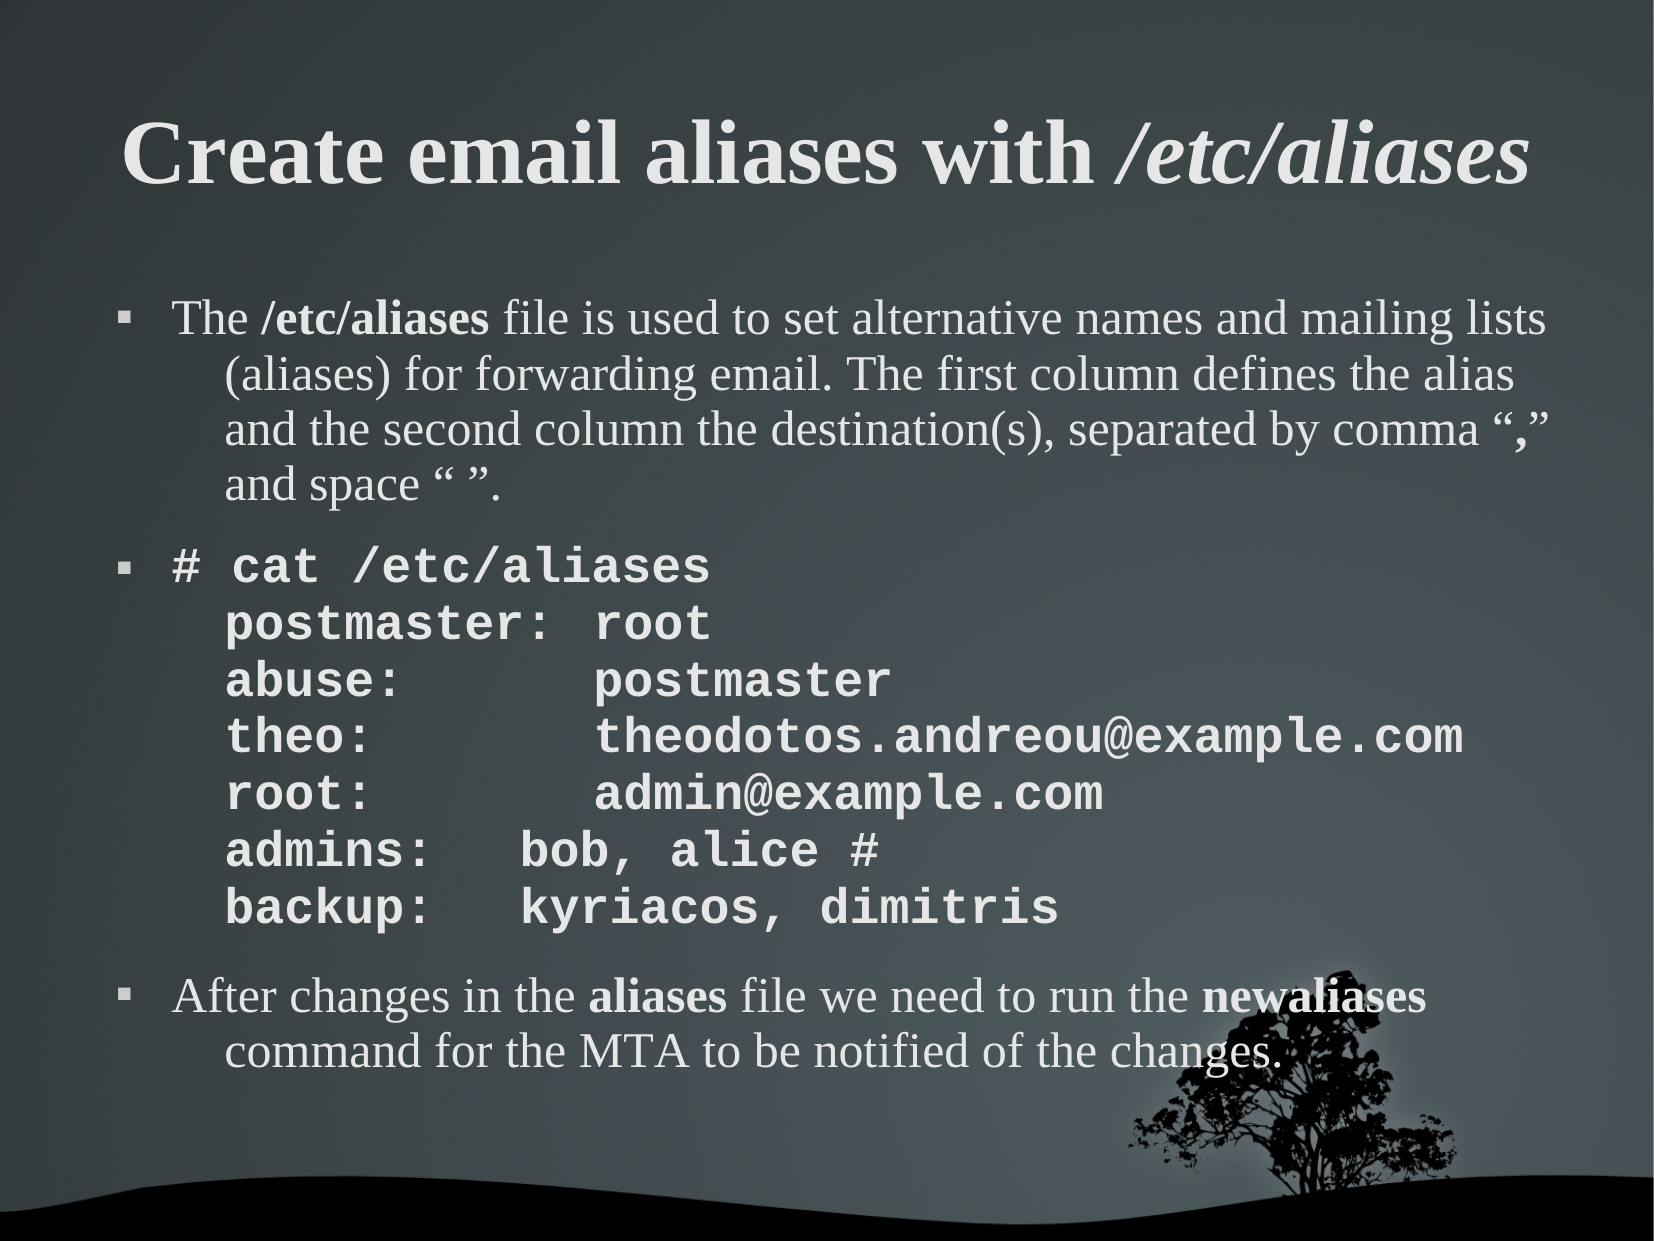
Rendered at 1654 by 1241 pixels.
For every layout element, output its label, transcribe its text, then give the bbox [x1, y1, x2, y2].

picture [0, 0, 1654, 1241]
list The /etc/aliases file is used to set alternative names and mailing lists (aliases) for forwarding email. The first column defines the alias and the second column the destination(s), separated by comma “,” and space “ ”. # cat /etc/aliases postmaster: root abuse: postmaster theo: theodotos.andreou@example.com root: admin@example.com admins: bob, alice # backup: kyriacos, dimitris After changes in the aliases file we need to run the newaliases command for the MTA to be notified of the changes. [82, 290, 1571, 1109]
title Create email aliases with /etc/aliases [82, 49, 1571, 257]
